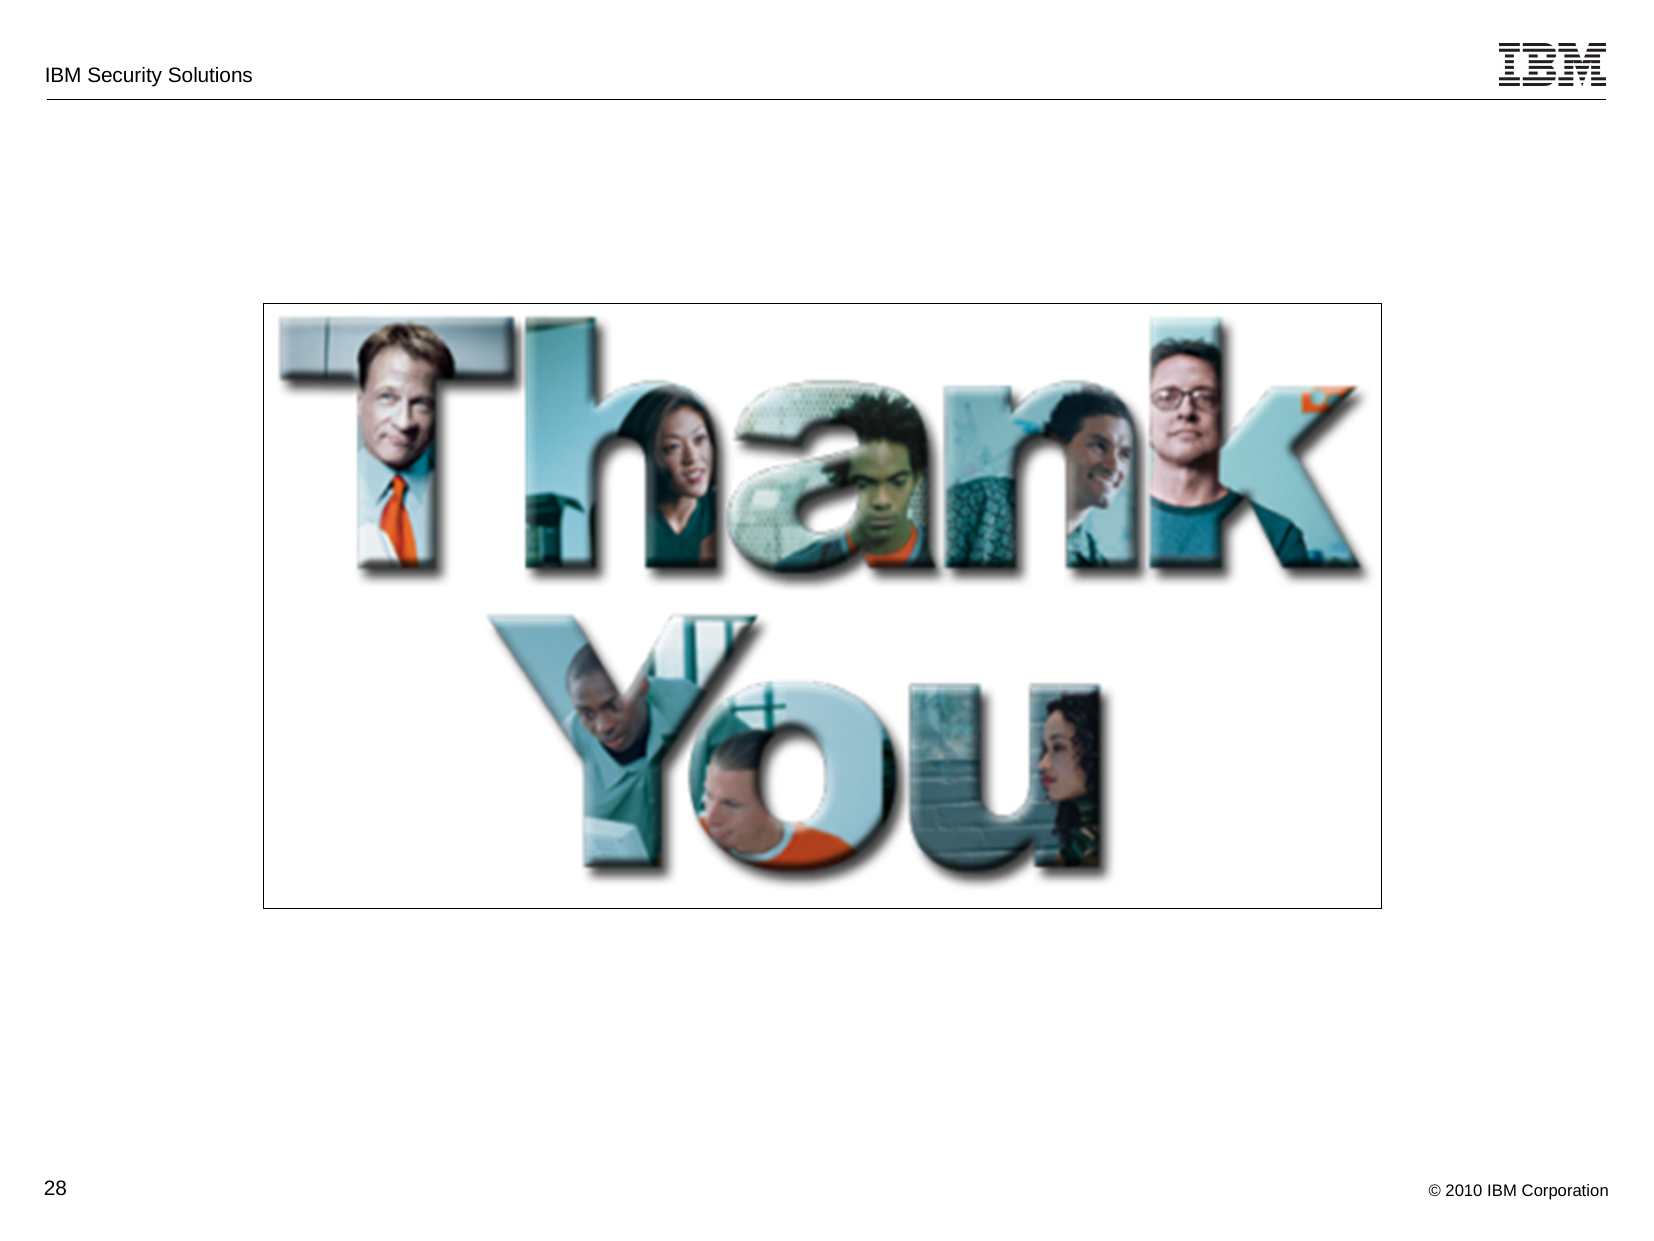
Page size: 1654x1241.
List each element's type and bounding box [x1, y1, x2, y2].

picture [1499, 43, 1606, 86]
picture [263, 303, 1382, 909]
